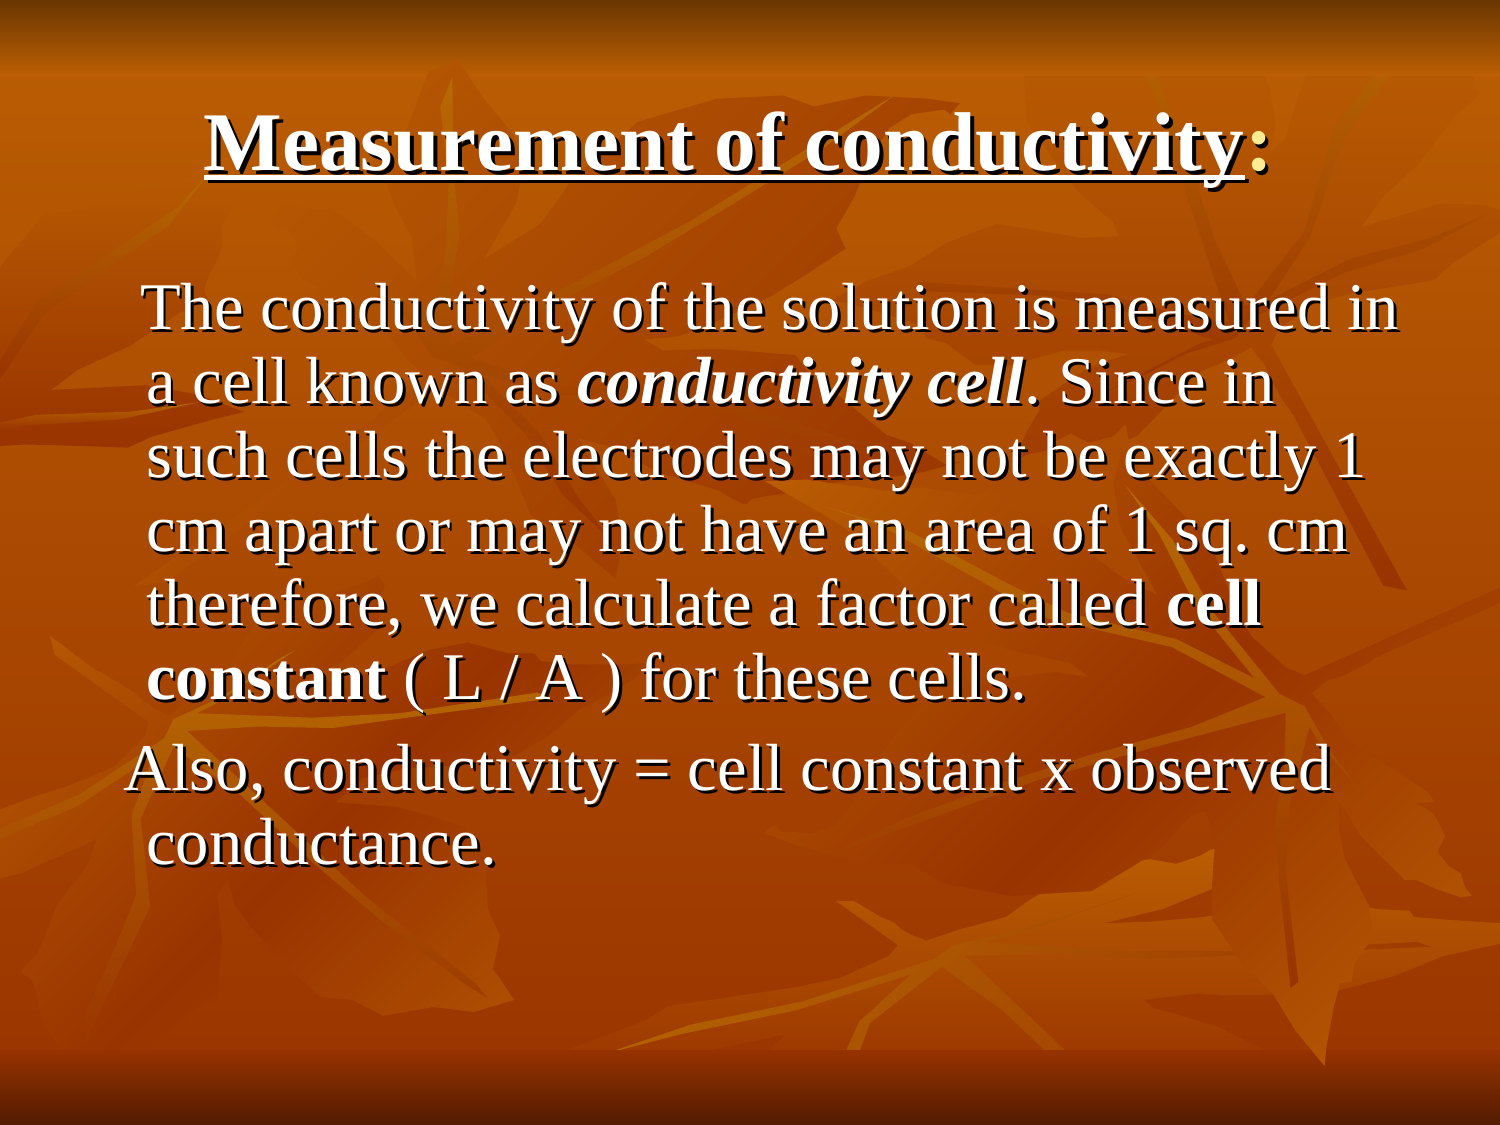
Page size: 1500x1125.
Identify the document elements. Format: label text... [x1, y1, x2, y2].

title Measurement of conductivity: [75, 45, 1426, 234]
list The conductivity of the solution is measured in a cell known as conductivity cell. Since in such cells the electrodes may not be exactly 1 cm apart or may not have an area of 1 sq. cm therefore, we calculate a factor called cell constant ( L / A ) for these cells. Also, conductivity = cell constant x observed conductance. [75, 262, 1426, 1006]
